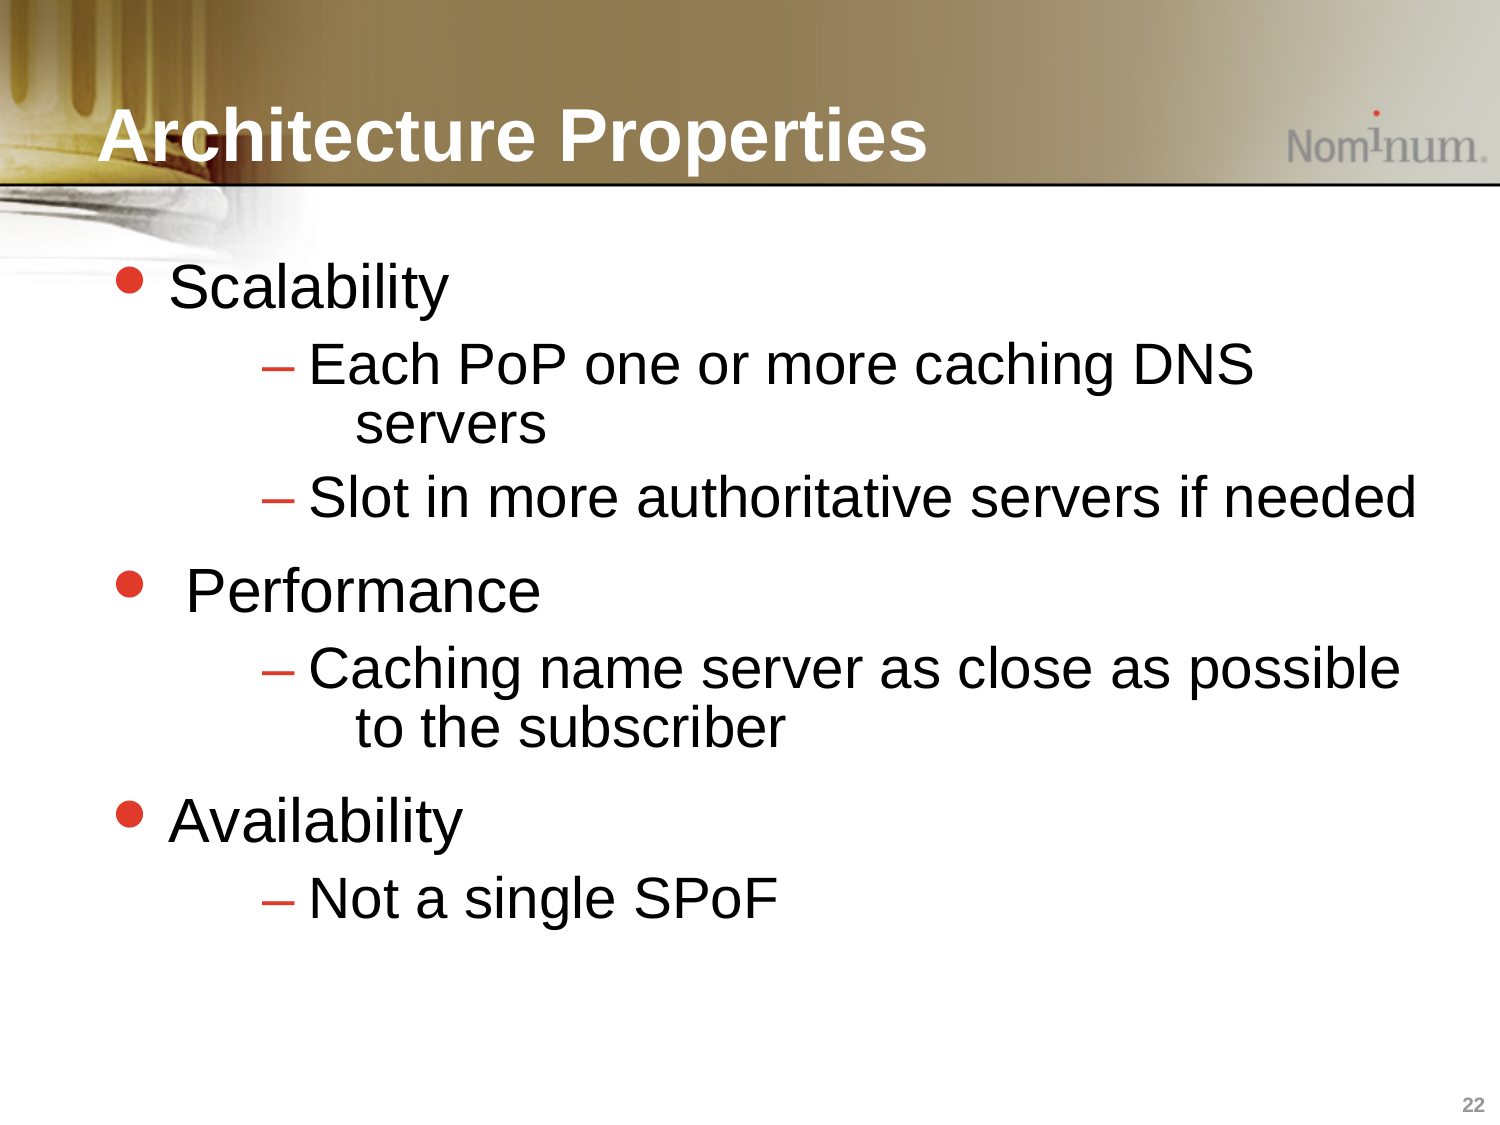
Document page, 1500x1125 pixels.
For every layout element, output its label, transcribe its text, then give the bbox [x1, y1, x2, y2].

list Scalability Each PoP one or more caching DNS servers Slot in more authoritative servers if needed Performance Caching name server as close as possible to the subscriber Availability Not a single SPoF [97, 250, 1450, 1063]
title Architecture Properties [81, 23, 1210, 191]
picture [0, 0, 1500, 1125]
